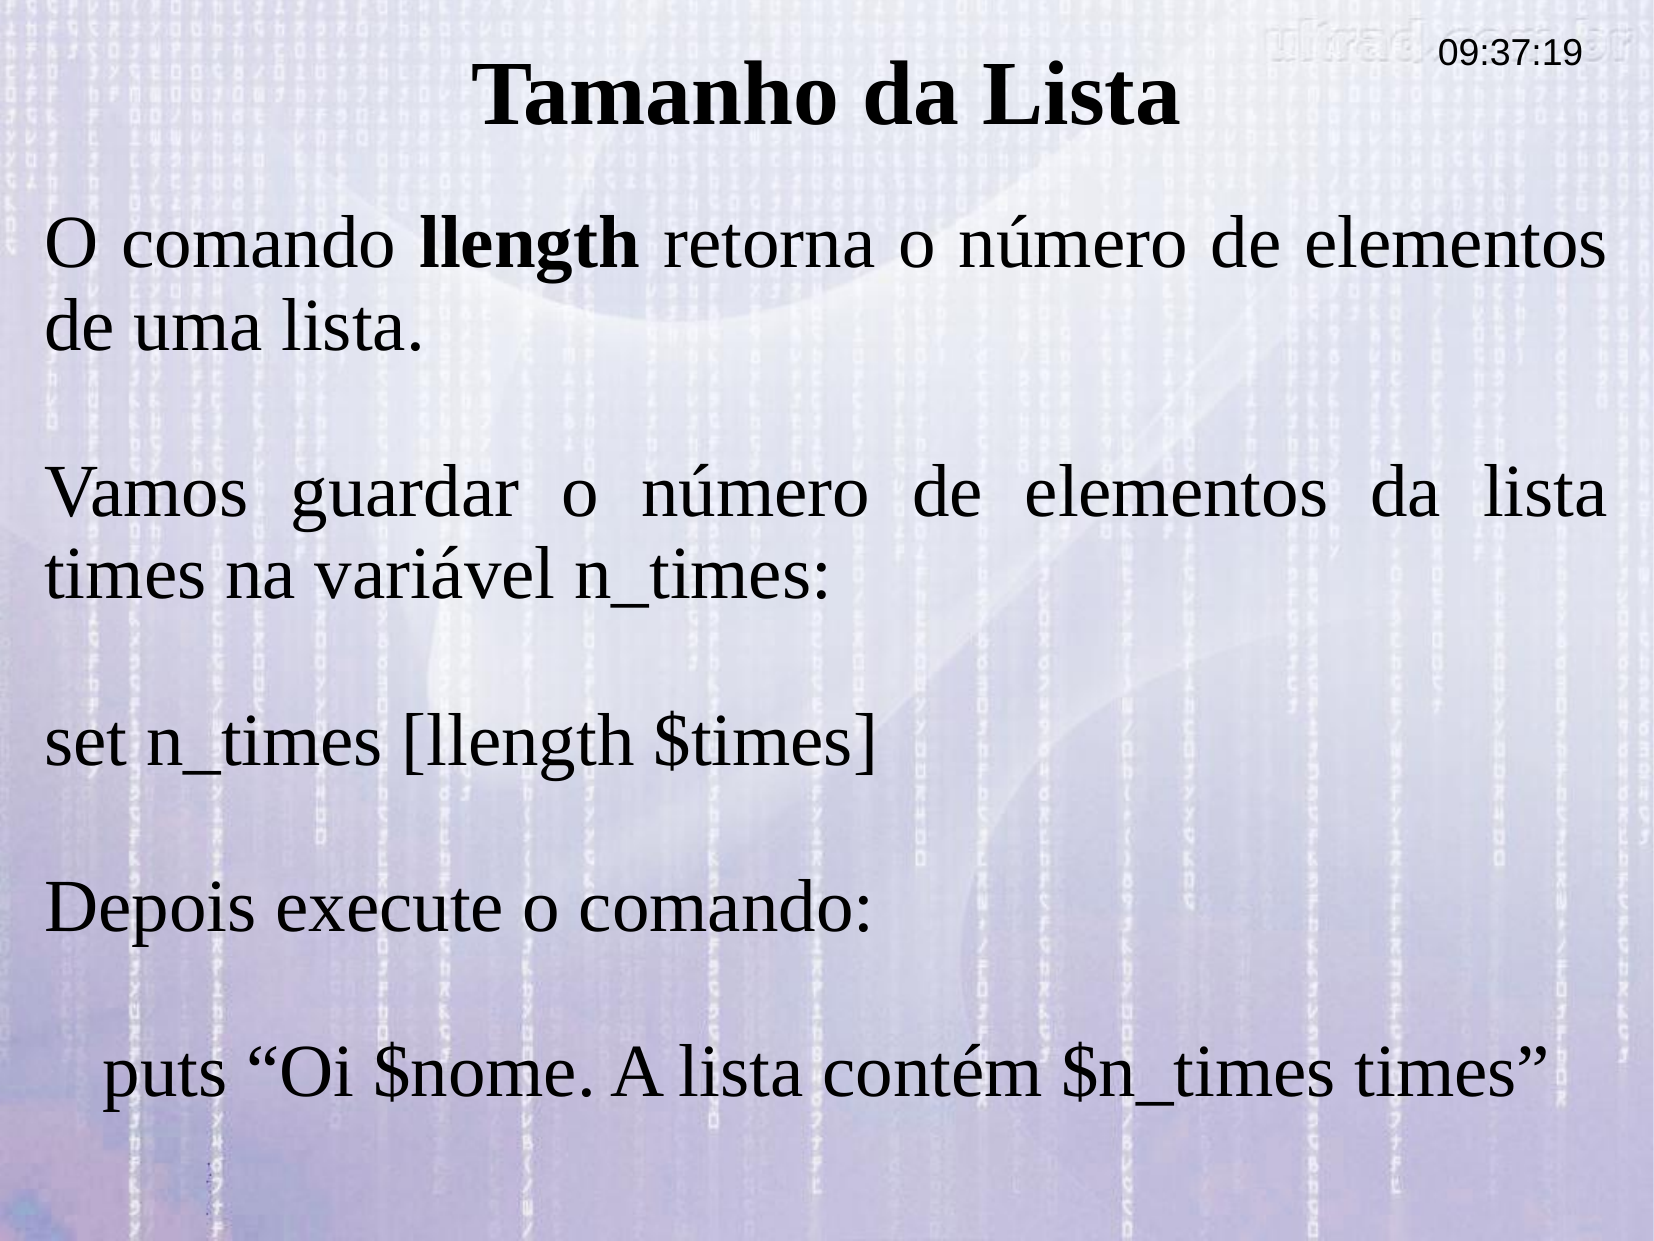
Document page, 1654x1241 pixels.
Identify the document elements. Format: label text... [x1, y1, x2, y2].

text_box 10:08:44 [1423, 23, 1631, 94]
text_box Tamanho da Lista [29, 35, 1625, 171]
text_box O comando llength retorna o número de elementos de uma lista. Vamos guardar o número de elementos da lista times na variável n_times: set n_times [llength $times] Depois execute o comando: puts “Oi $nome. A lista contém $n_times times” [29, 193, 1625, 1214]
picture [0, 0, 1654, 1241]
